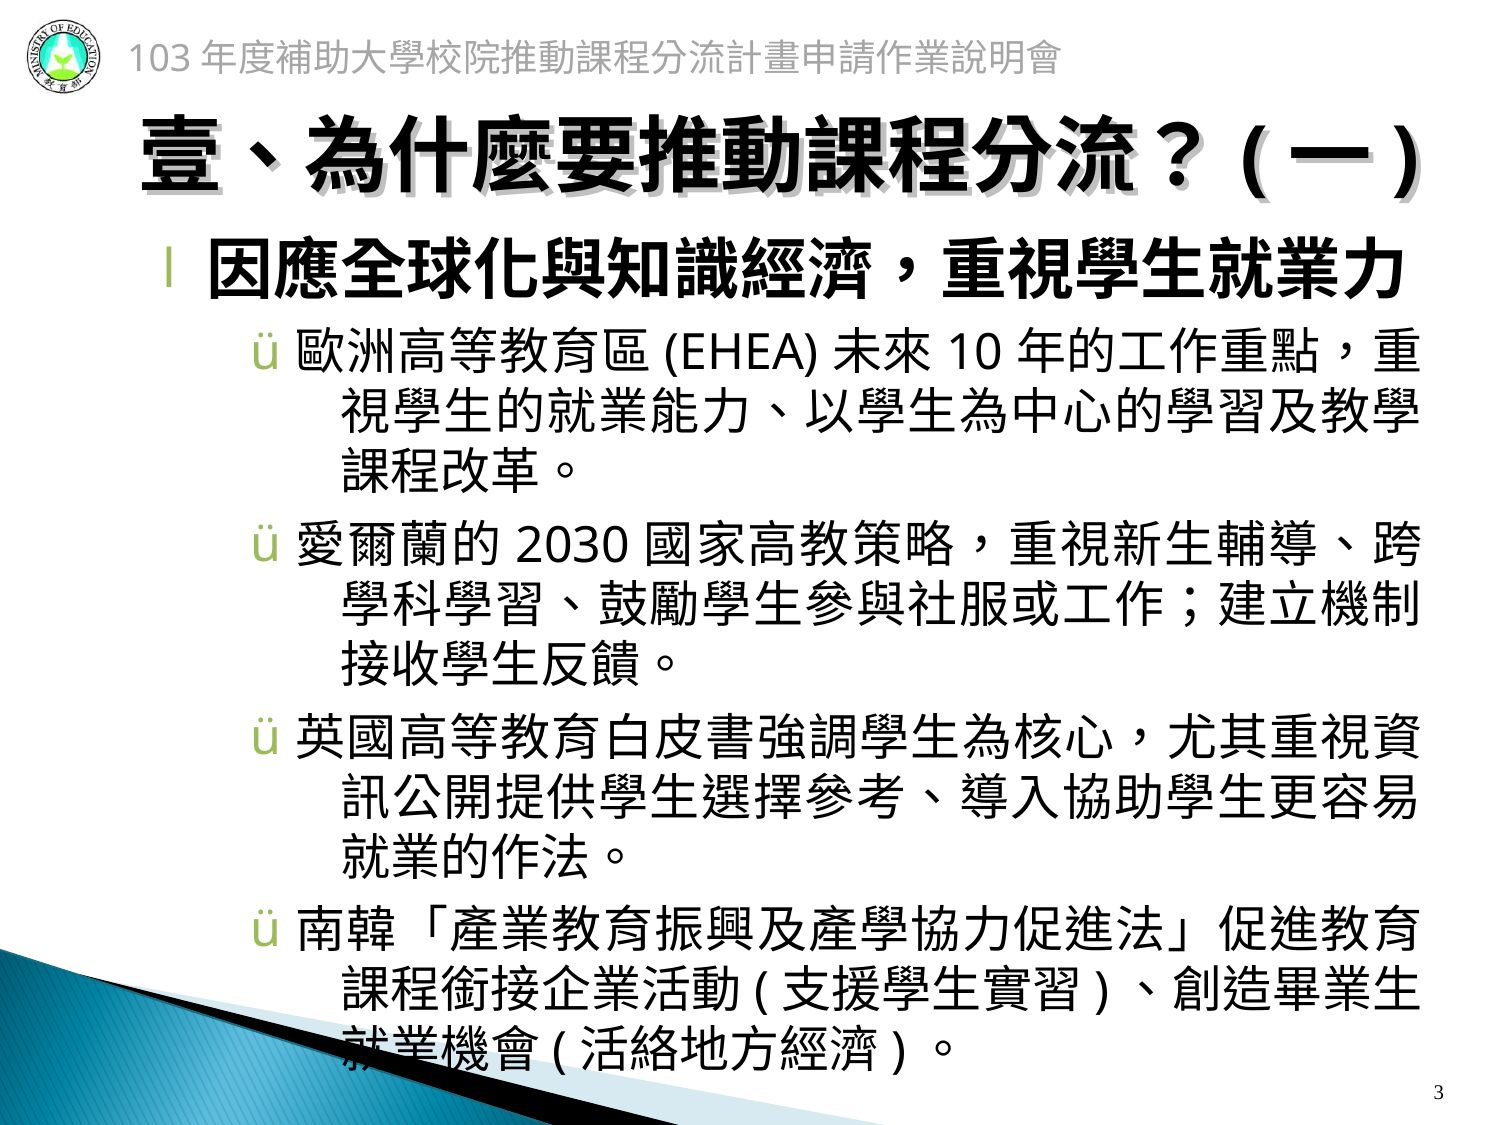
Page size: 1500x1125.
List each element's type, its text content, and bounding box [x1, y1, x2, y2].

text_box 壹、為什麼要推動課程分流？(一) [112, 95, 1447, 213]
text_box 3 [1418, 1051, 1479, 1112]
text_box 因應全球化與知識經濟，重視學生就業力 歐洲高等教育區(EHEA)未來10年的工作重點，重視學生的就業能力、以學生為中心的學習及教學課程改革。 愛爾蘭的2030國家高教策略，重視新生輔導、跨學科學習、鼓勵學生參與社服或工作；建立機制接收學生反饋。 英國高等教育白皮書強調學生為核心，尤其重視資訊公開提供學生選擇參考、導入協助學生更容易就業的作法。 南韓「產業教育振興及產學協力促進法」促進教育課程銜接企業活動(支援學生實習)、創造畢業生就業機會(活絡地方經濟)。 [60, 220, 1438, 1085]
text_box 103年度補助大學校院推動課程分流計畫申請作業說明會 [112, 26, 1436, 88]
picture [17, 19, 102, 96]
